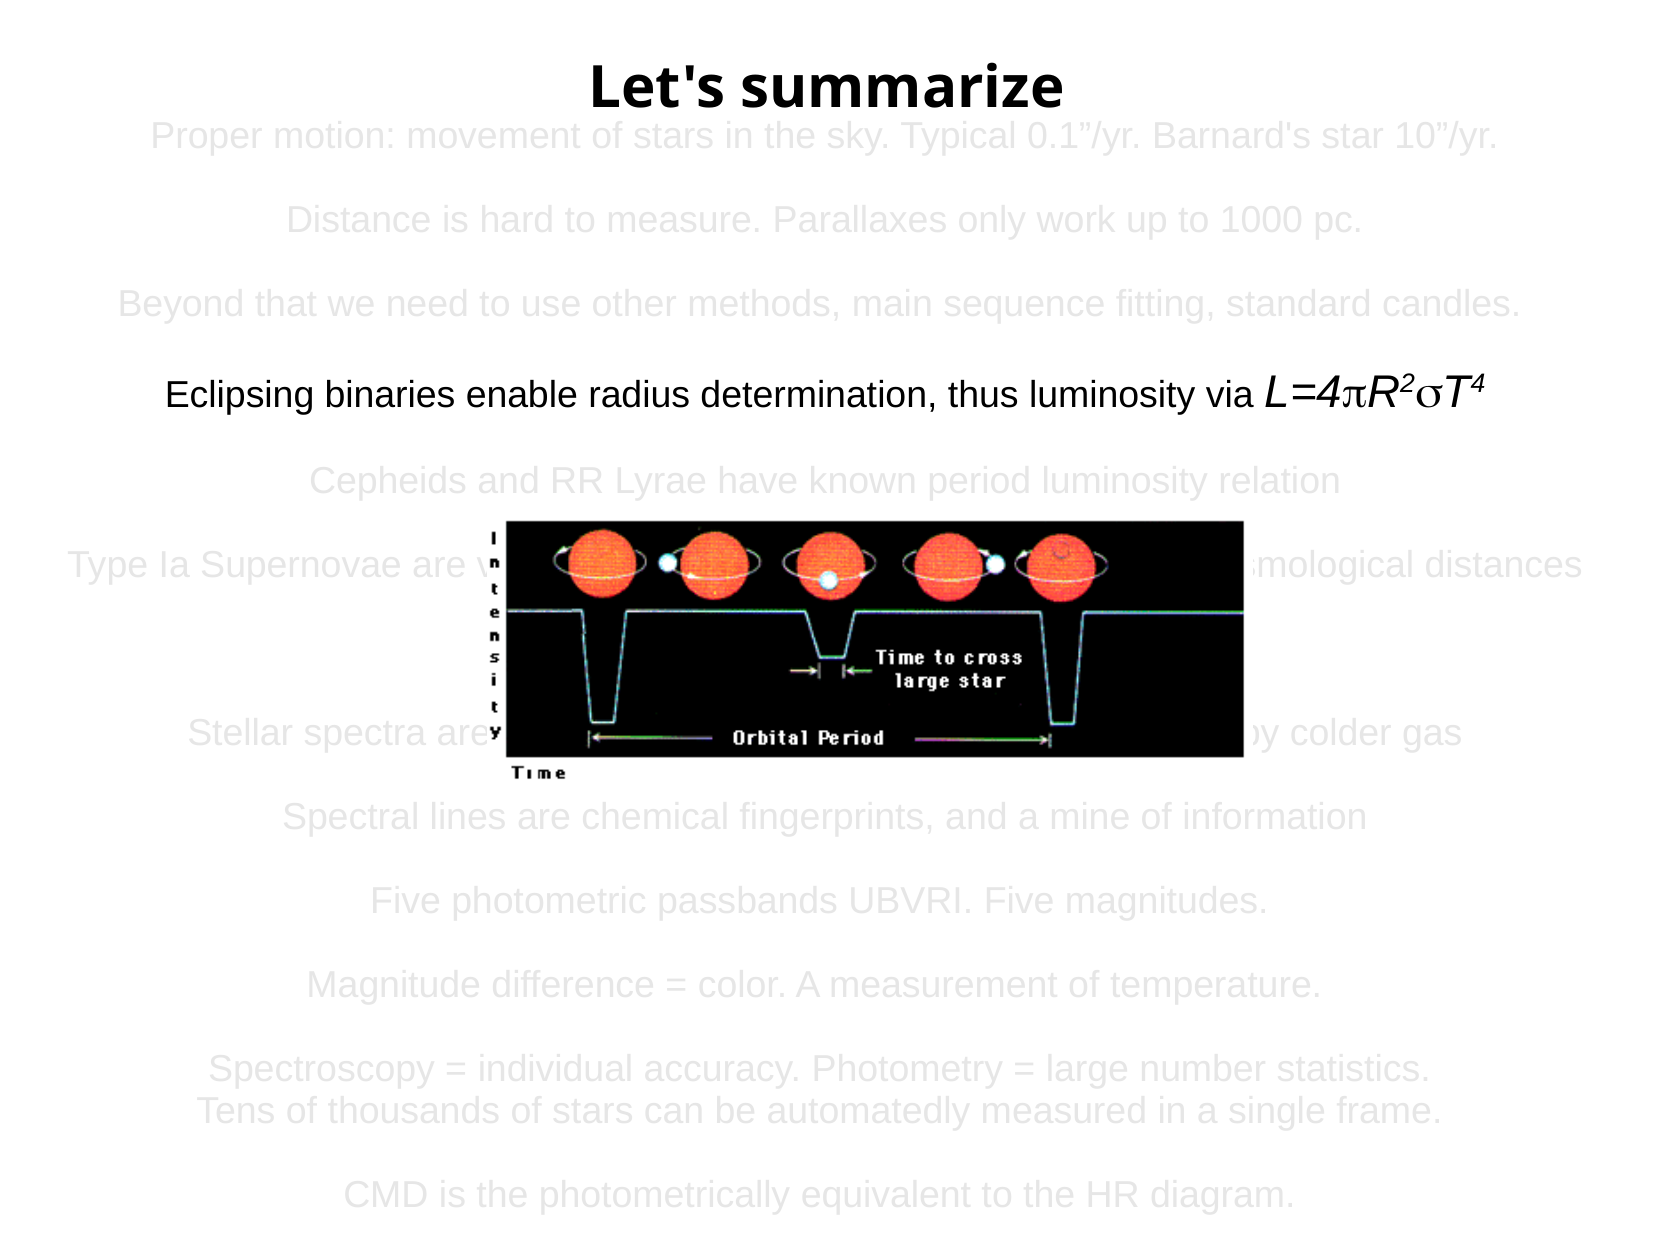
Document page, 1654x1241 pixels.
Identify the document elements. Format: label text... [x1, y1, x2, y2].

text_box Proper motion: movement of stars in the sky. Typical 0.1”/yr. Barnard's star 10”/yr. Distance is hard to measure. Parallaxes only work up to 1000 pc. Beyond that we need to use other methods, main sequence fitting, standard candles. Eclipsing binaries enable radius determination, thus luminosity via L=4pR2sT4 Cepheids and RR Lyrae have known period luminosity relation Type Ia Supernovae are very luminous standard candles, seen over cosmological distances Kirchhoff's three laws of spectroscopy Stellar spectra are absorption spectra, thus hot source covered by colder gas Spectral lines are chemical fingerprints, and a mine of information Five photometric passbands UBVRI. Five magnitudes. Magnitude difference = color. A measurement of temperature. Spectroscopy = individual accuracy. Photometry = large number statistics. Tens of thousands of stars can be automatedly measured in a single frame. CMD is the photometrically equivalent to the HR diagram. [37, 106, 1613, 1241]
picture [487, 509, 1253, 788]
text_box Let's summarize [0, 37, 1654, 121]
